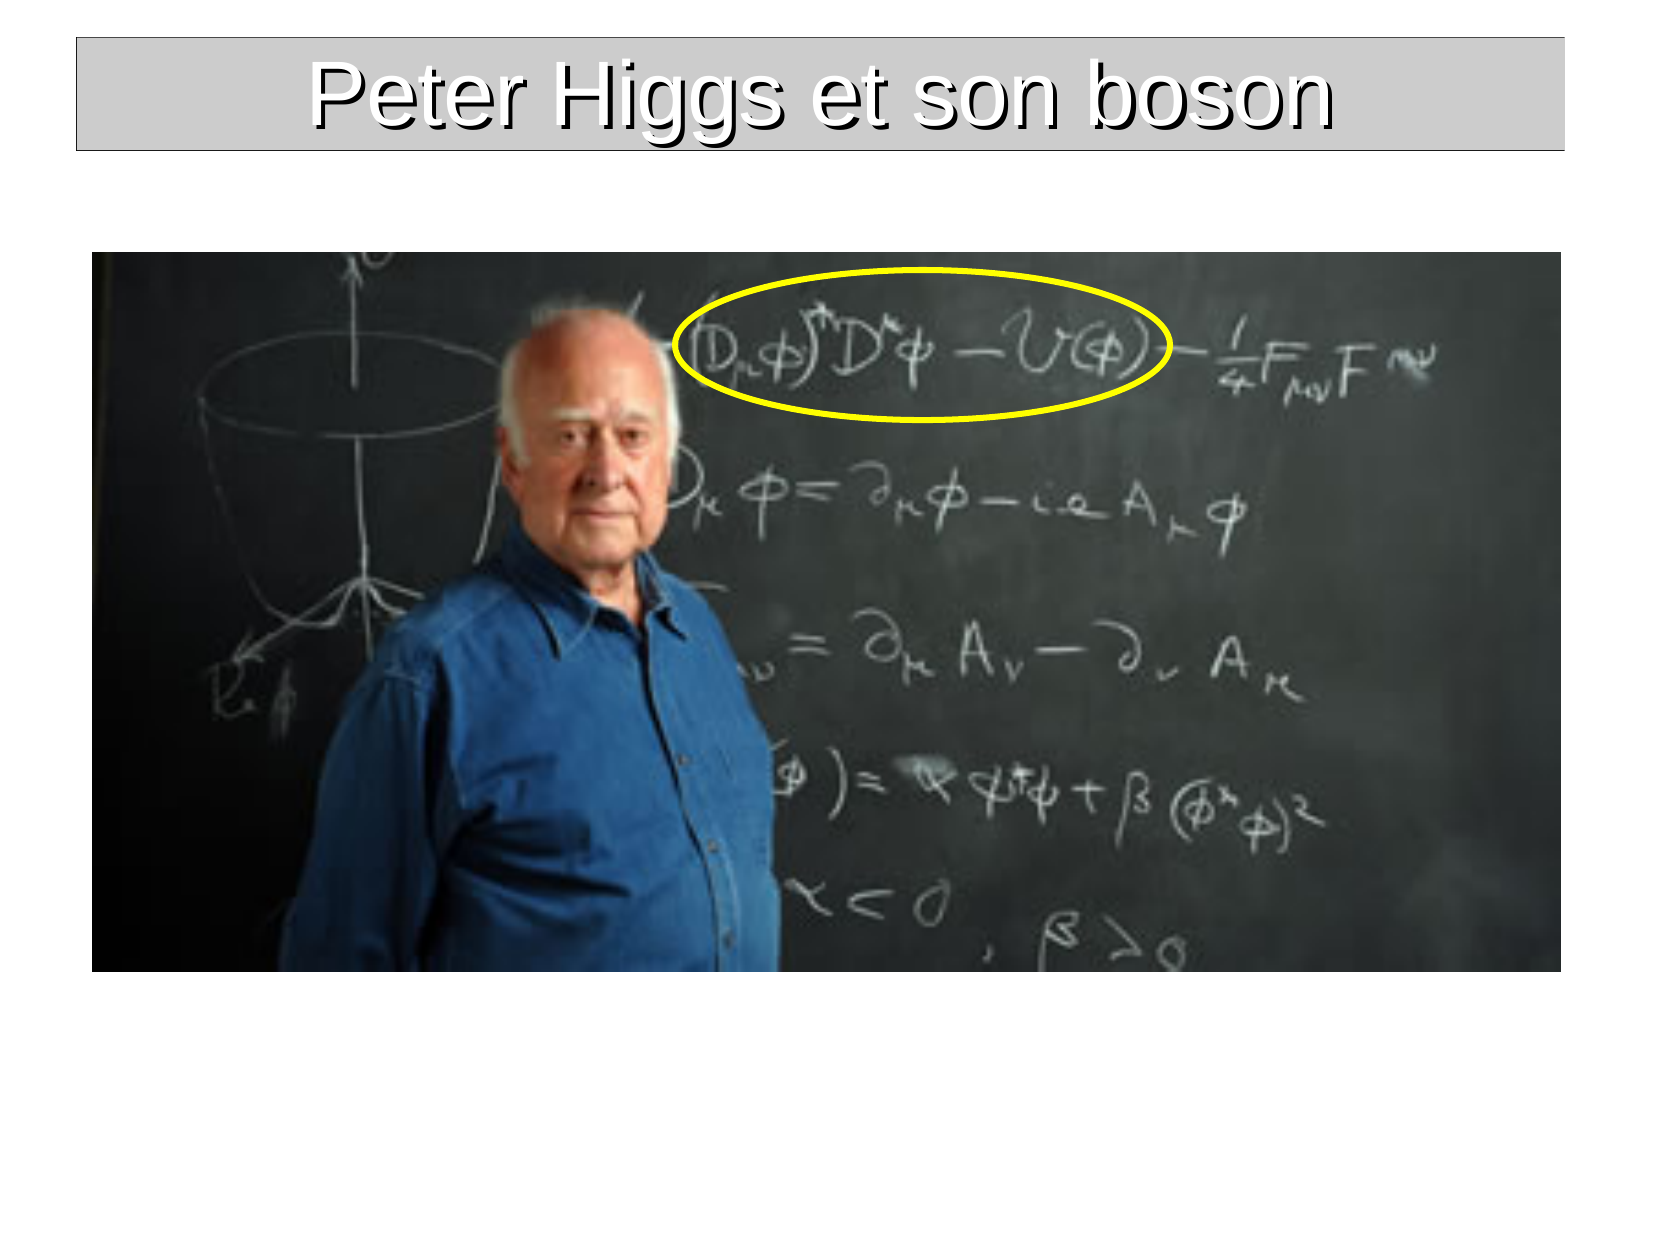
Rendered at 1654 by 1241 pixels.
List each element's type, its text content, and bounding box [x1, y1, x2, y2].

title Peter Higgs et son boson [76, 37, 1565, 151]
picture [92, 252, 1561, 972]
